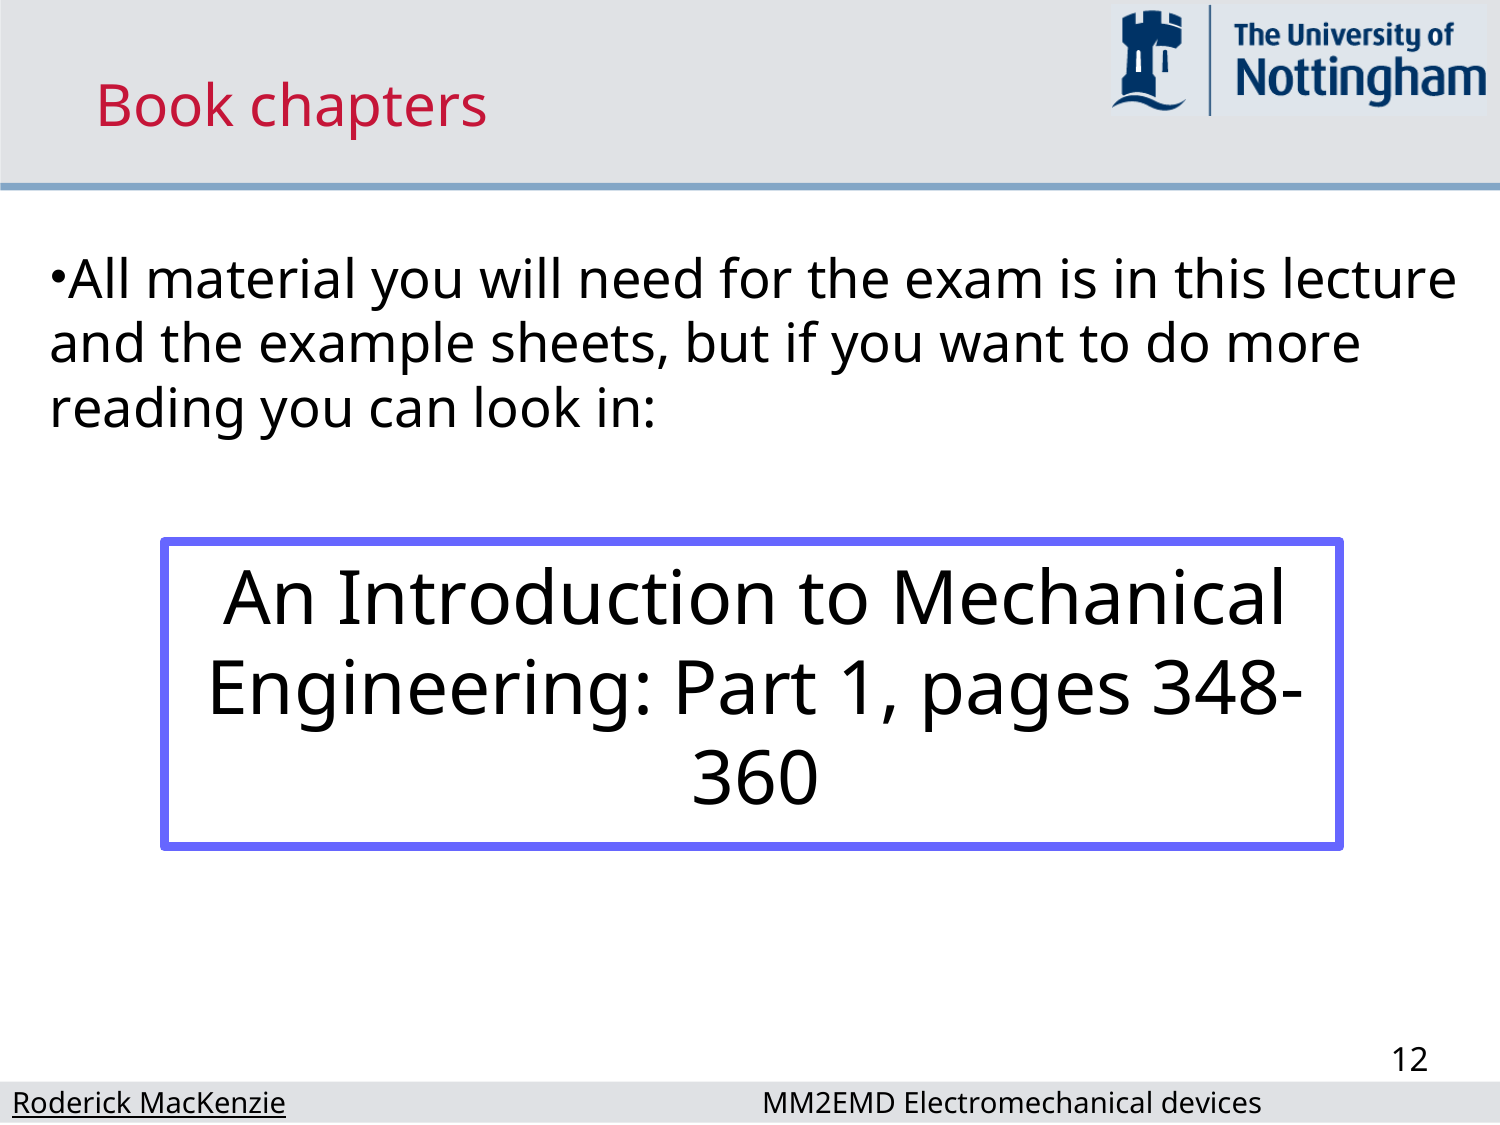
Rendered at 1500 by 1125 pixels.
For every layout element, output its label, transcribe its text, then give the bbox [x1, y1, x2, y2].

picture [1111, 4, 1487, 116]
text_box <number> [1375, 1030, 1500, 1101]
text_box All material you will need for the exam is in this lecture and the example sheets, but if you want to do more reading you can look in: [34, 236, 1477, 966]
title Book chapters [80, 51, 1319, 156]
